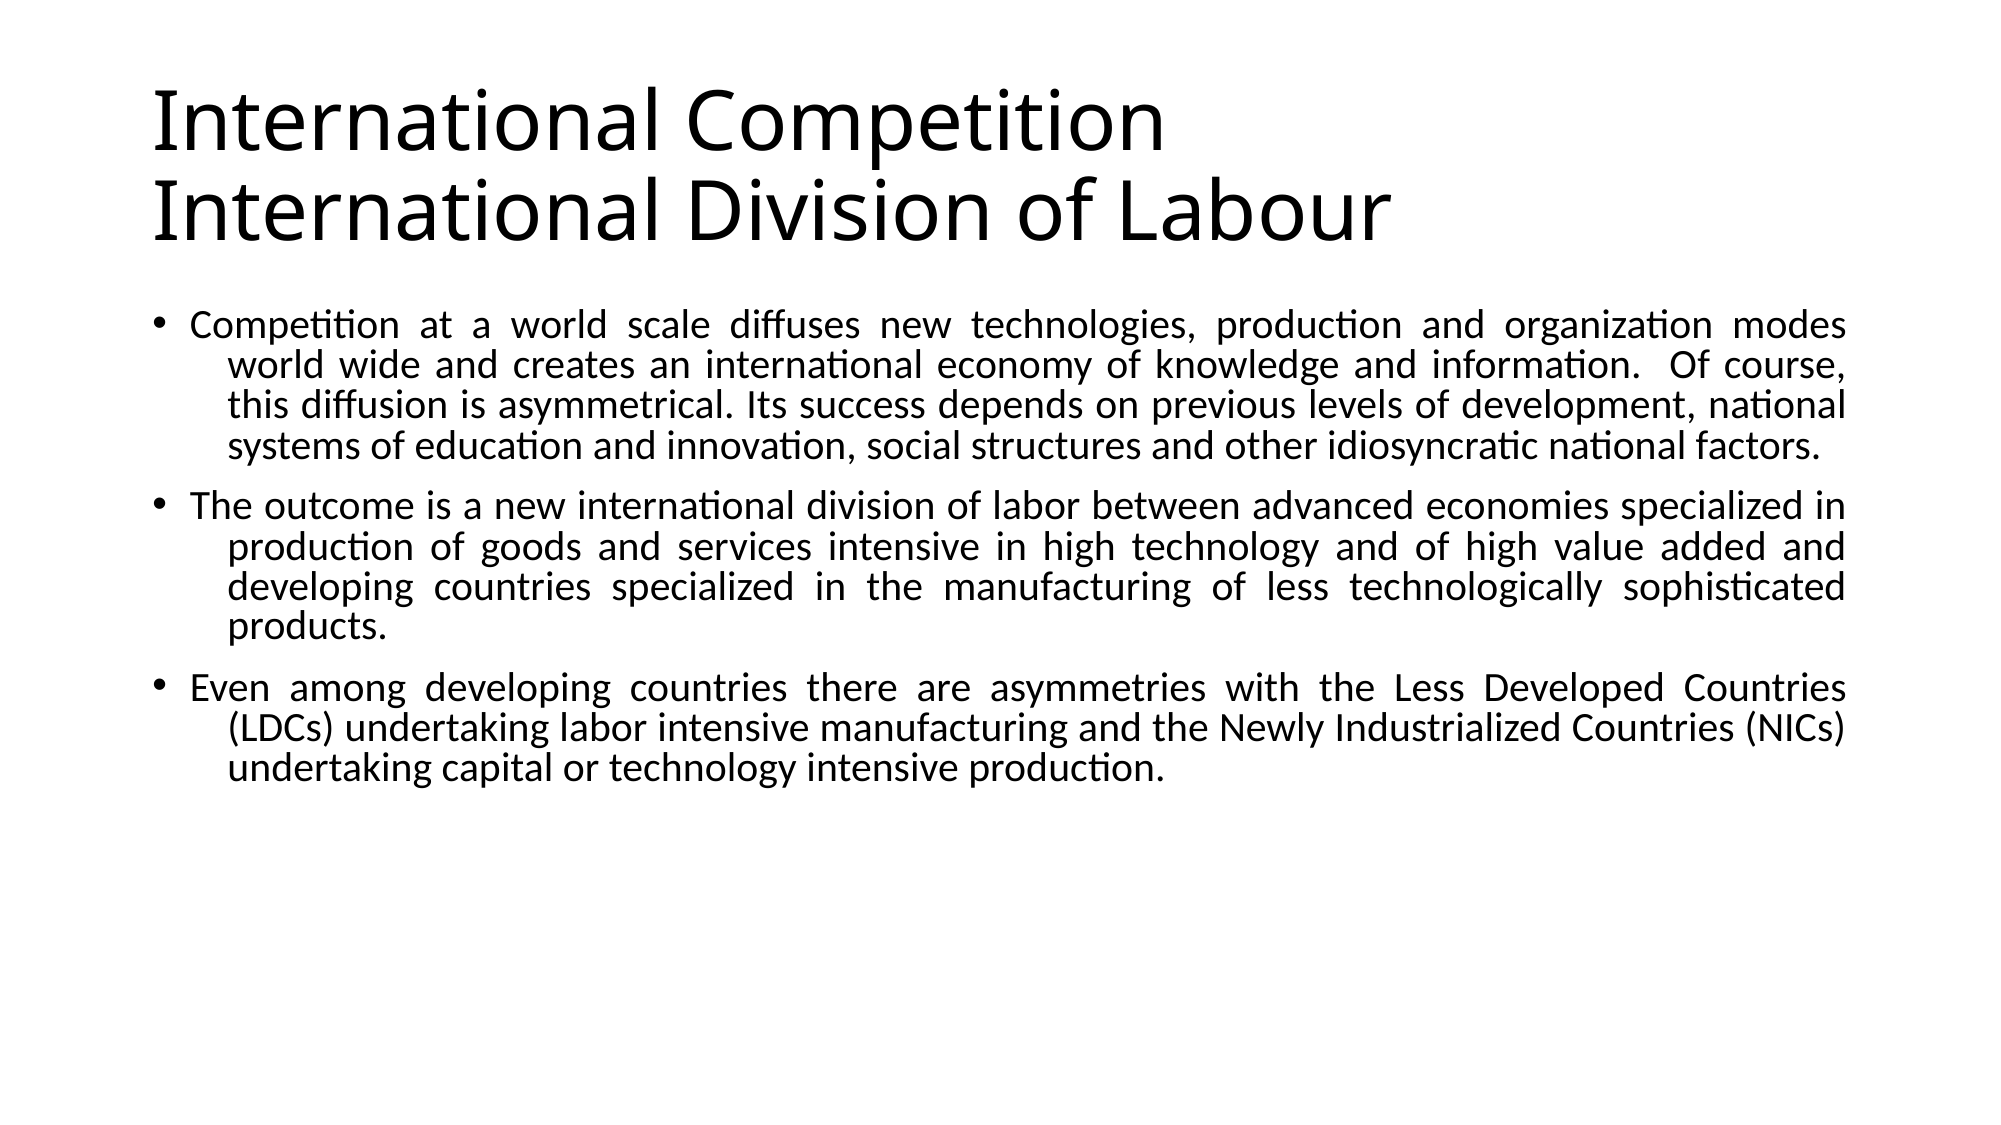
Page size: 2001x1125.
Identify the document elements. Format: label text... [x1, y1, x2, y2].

list Competition at a world scale diffuses new technologies, production and organization modes world wide and creates an international economy of knowledge and information. Of course, this diffusion is asymmetrical. Its success depends on previous levels of development, national systems of education and innovation, social structures and other idiosyncratic national factors. The outcome is a new international division of labor between advanced economies specialized in production of goods and services intensive in high technology and of high value added and developing countries specialized in the manufacturing of less technologically sophisticated products. Even among developing countries there are asymmetries with the Less Developed Countries (LDCs) undertaking labor intensive manufacturing and the Newly Industrialized Countries (NICs) undertaking capital or technology intensive production. [137, 299, 1863, 1014]
title International Competition International Division of Labour [137, 59, 1863, 278]
